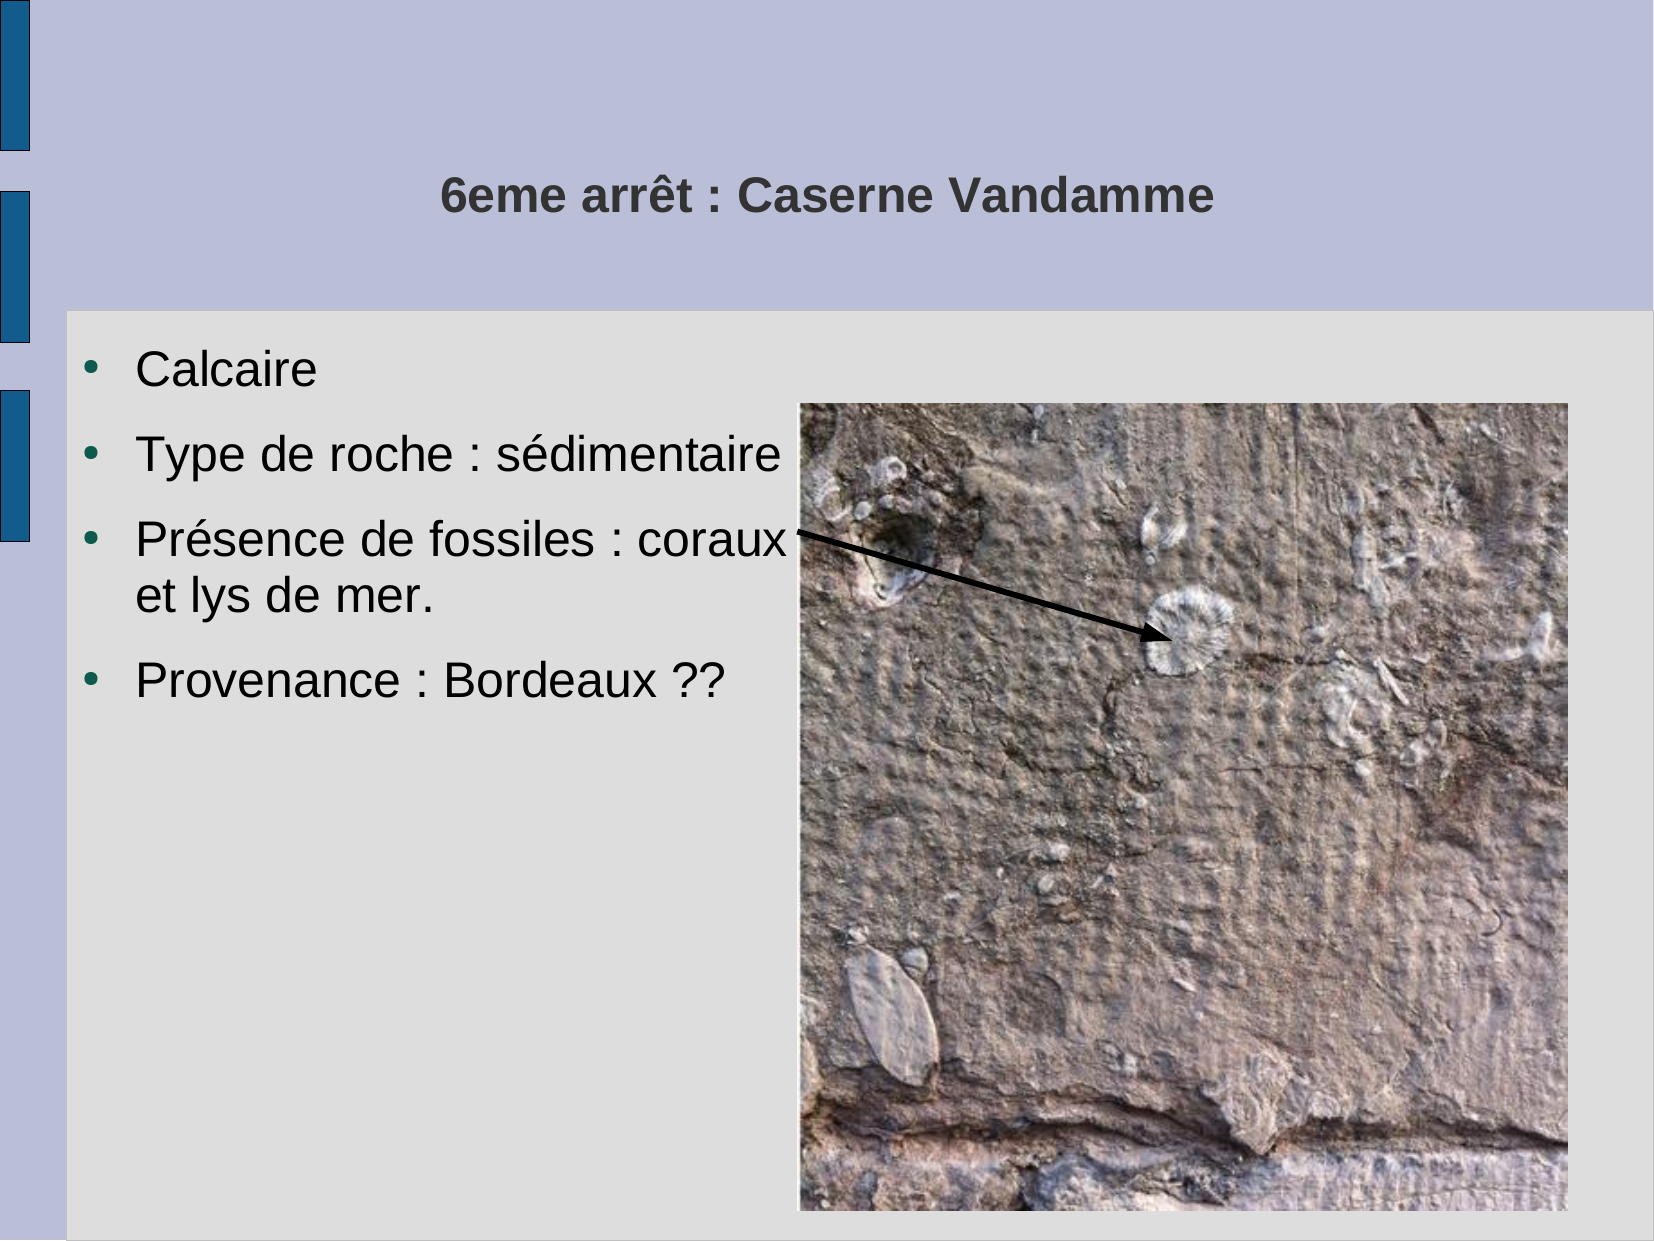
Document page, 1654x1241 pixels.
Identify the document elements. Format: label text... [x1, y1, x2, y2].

picture [797, 403, 1568, 1211]
title 6eme arrêt : Caserne Vandamme [121, 91, 1534, 299]
list Calcaire Type de roche : sédimentaire Présence de fossiles : coraux et lys de mer. Provenance : Bordeaux ?? [64, 340, 798, 1123]
